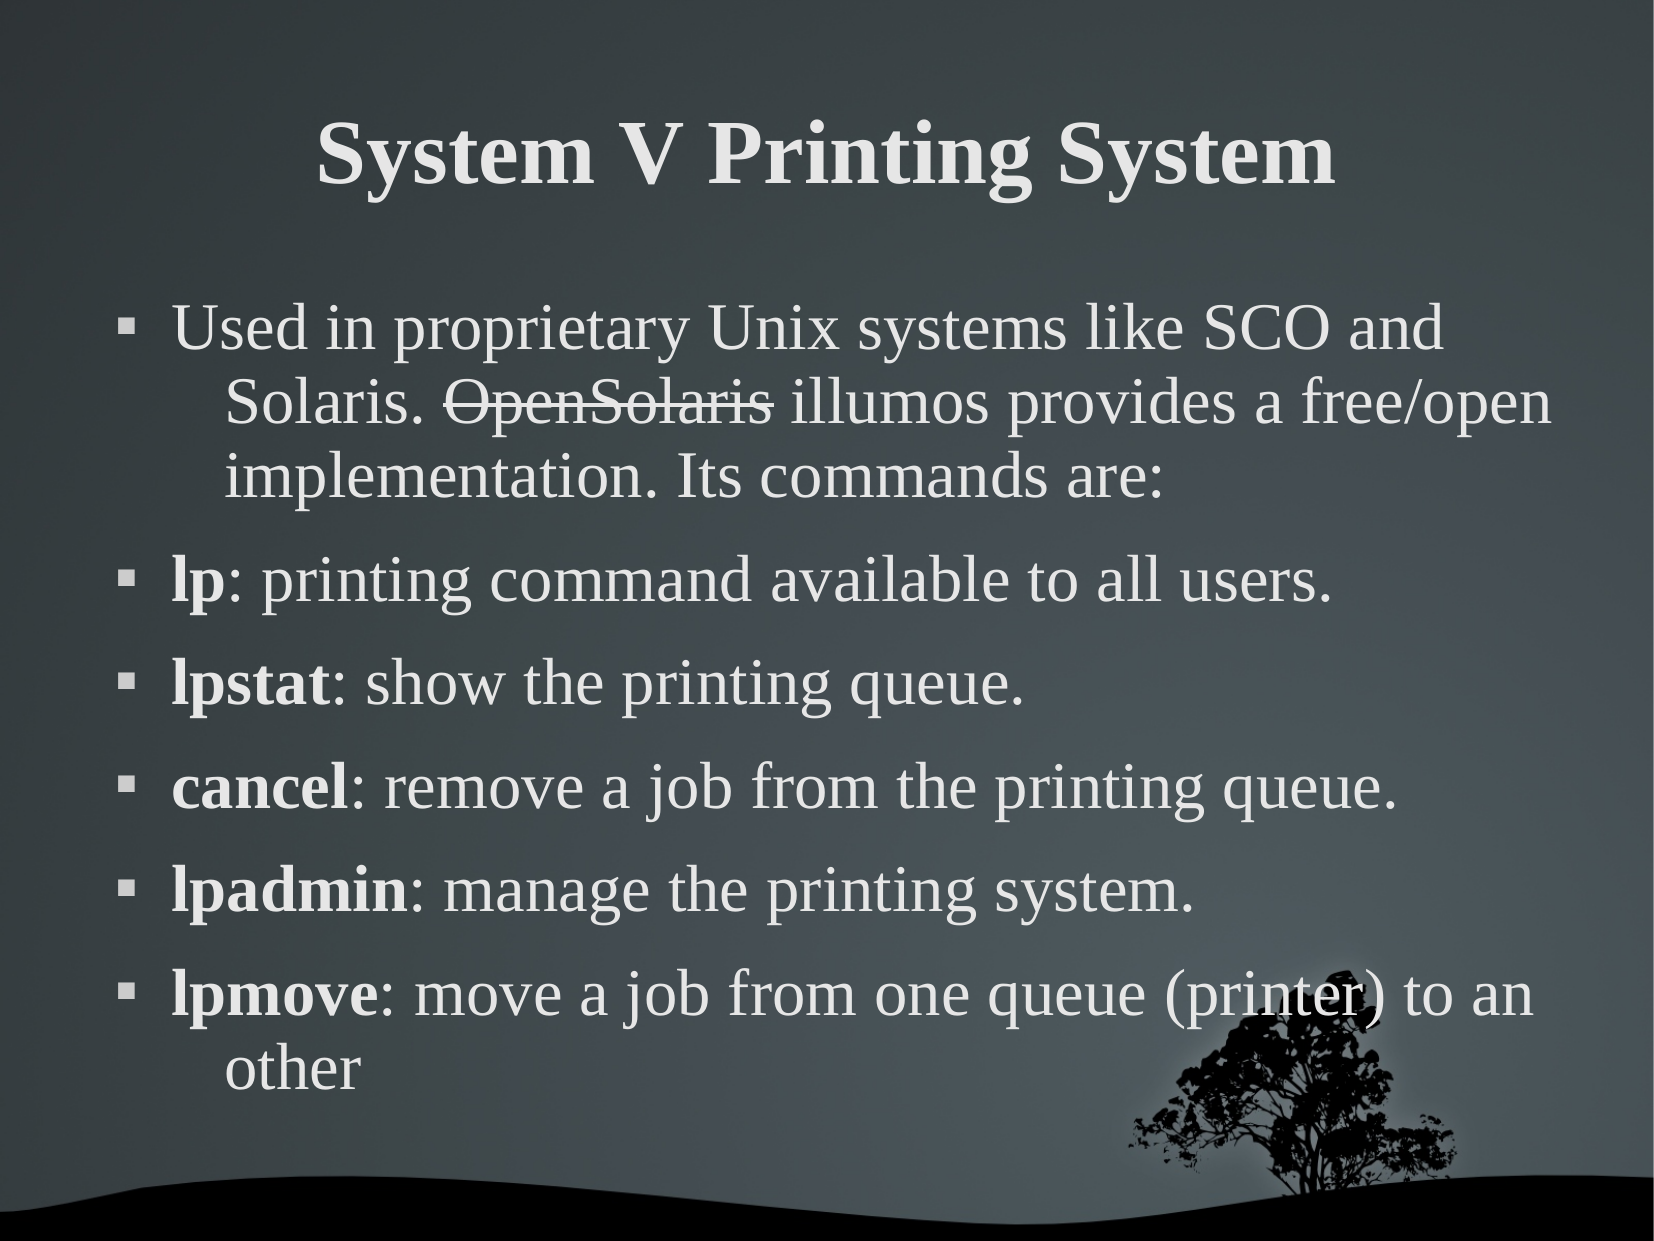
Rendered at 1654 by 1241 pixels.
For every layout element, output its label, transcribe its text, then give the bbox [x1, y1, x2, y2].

list Used in proprietary Unix systems like SCO and Solaris. OpenSolaris illumos provides a free/open implementation. Its commands are: lp: printing command available to all users. lpstat: show the printing queue. cancel: remove a job from the printing queue. lpadmin: manage the printing system. lpmove: move a job from one queue (printer) to an other [82, 290, 1571, 1171]
title System V Printing System [82, 49, 1571, 257]
picture [0, 0, 1654, 1241]
